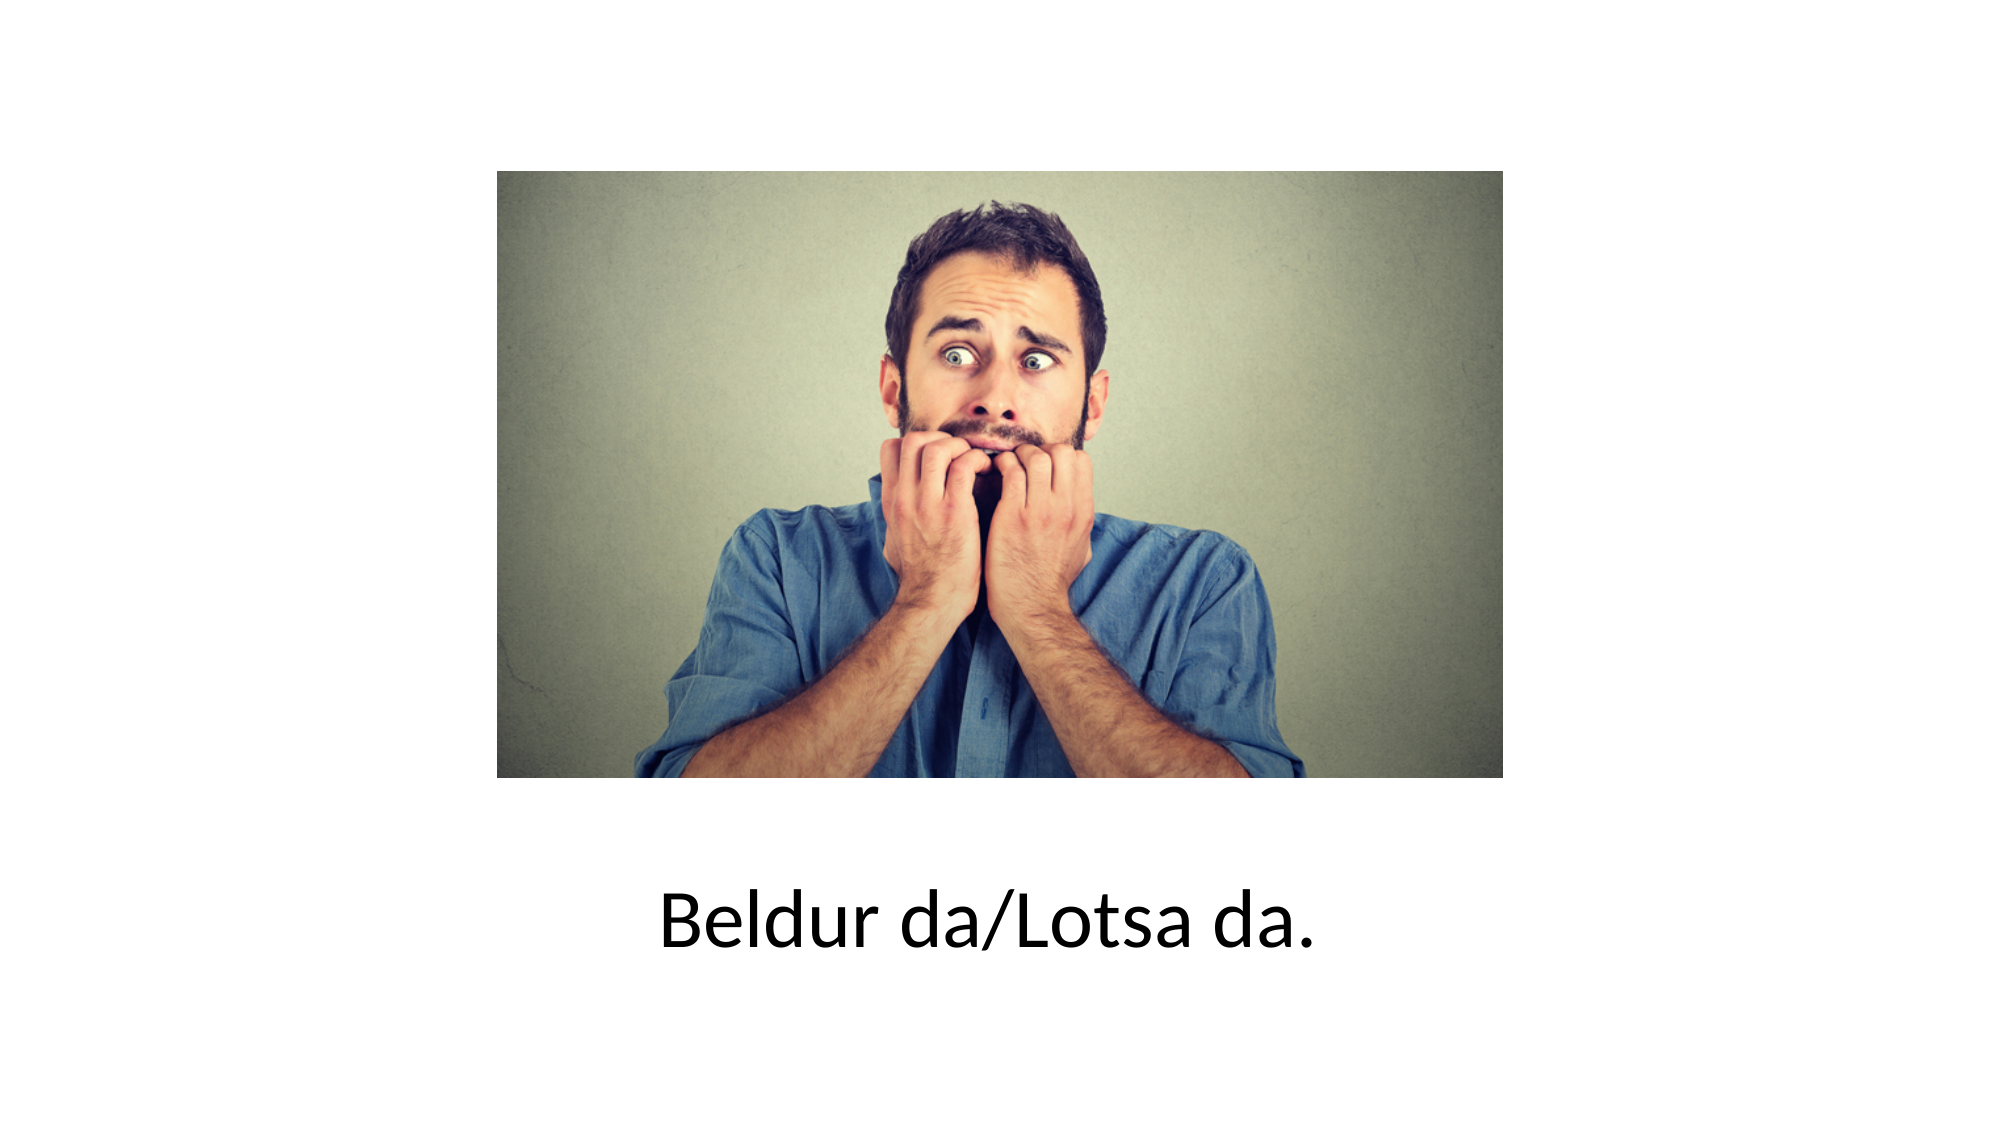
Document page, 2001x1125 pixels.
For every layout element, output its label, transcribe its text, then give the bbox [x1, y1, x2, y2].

picture [497, 171, 1503, 778]
text_box Beldur da/Lotsa da. [474, 856, 1503, 1017]
